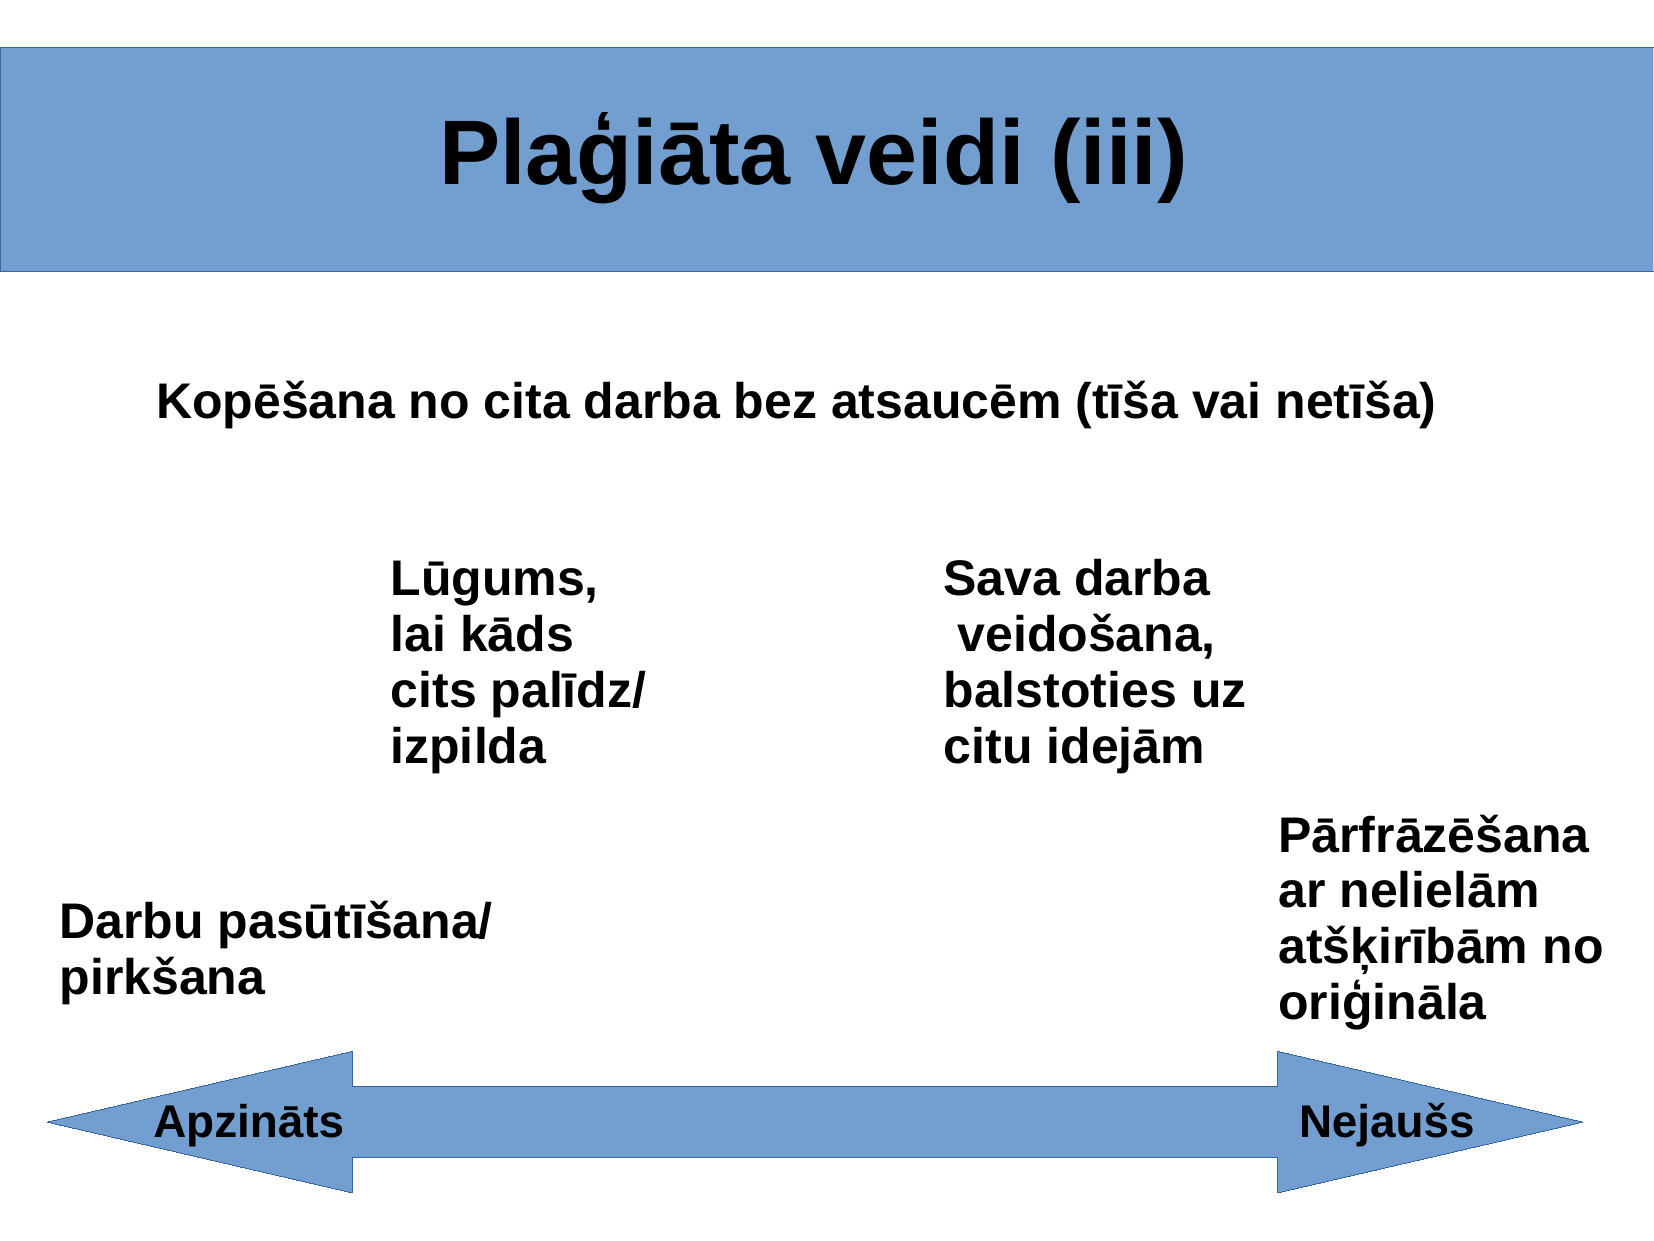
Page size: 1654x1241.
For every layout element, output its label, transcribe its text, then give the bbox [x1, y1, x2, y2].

text_box Kopēšana no cita darba bez atsaucēm (tīša vai netīša) [141, 365, 1595, 438]
text_box Pārfrāzēšana ar nelielām atšķirībām no oriģināla [1263, 799, 1633, 1040]
text_box [0, 47, 1654, 272]
text_box Sava darba veidošana, balstoties uz citu idejām [928, 543, 1276, 784]
text_box Lūgums, lai kāds cits palīdz/ izpilda [375, 543, 662, 784]
title Plaģiāta veidi (iii) [82, 49, 1571, 257]
text_box Apzināts Nejaušs [47, 1051, 1583, 1193]
text_box Darbu pasūtīšana/ pirkšana [45, 885, 508, 1014]
